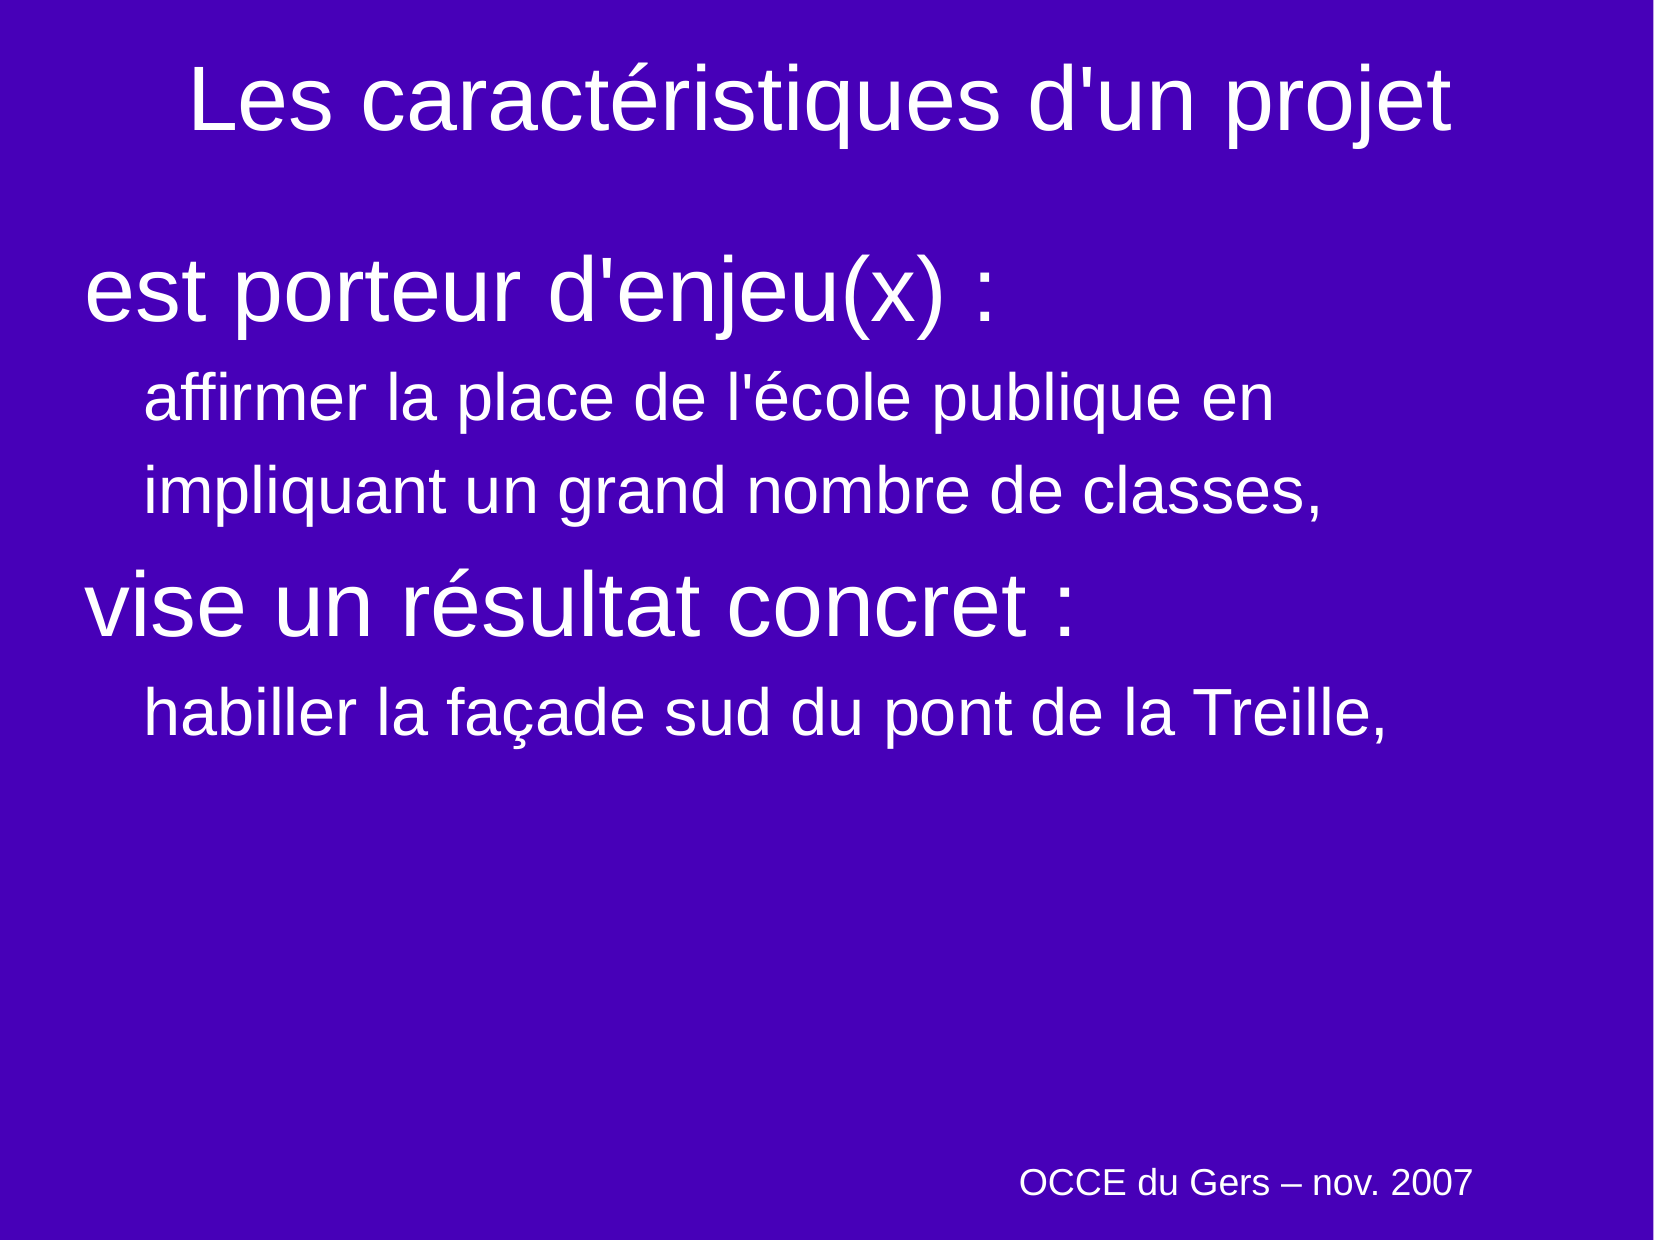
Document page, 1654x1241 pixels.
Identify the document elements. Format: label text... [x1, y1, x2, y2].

text_box OCCE du Gers – nov. 2007 [1003, 1153, 1625, 1211]
title Les caractéristiques d'un projet [76, 14, 1565, 184]
subtitle est porteur d'enjeu(x) : affirmer la place de l'école publique en impliquant un grand nombre de classes, vise un résultat concret : habiller la façade sud du pont de la Treille, [84, 212, 1573, 990]
